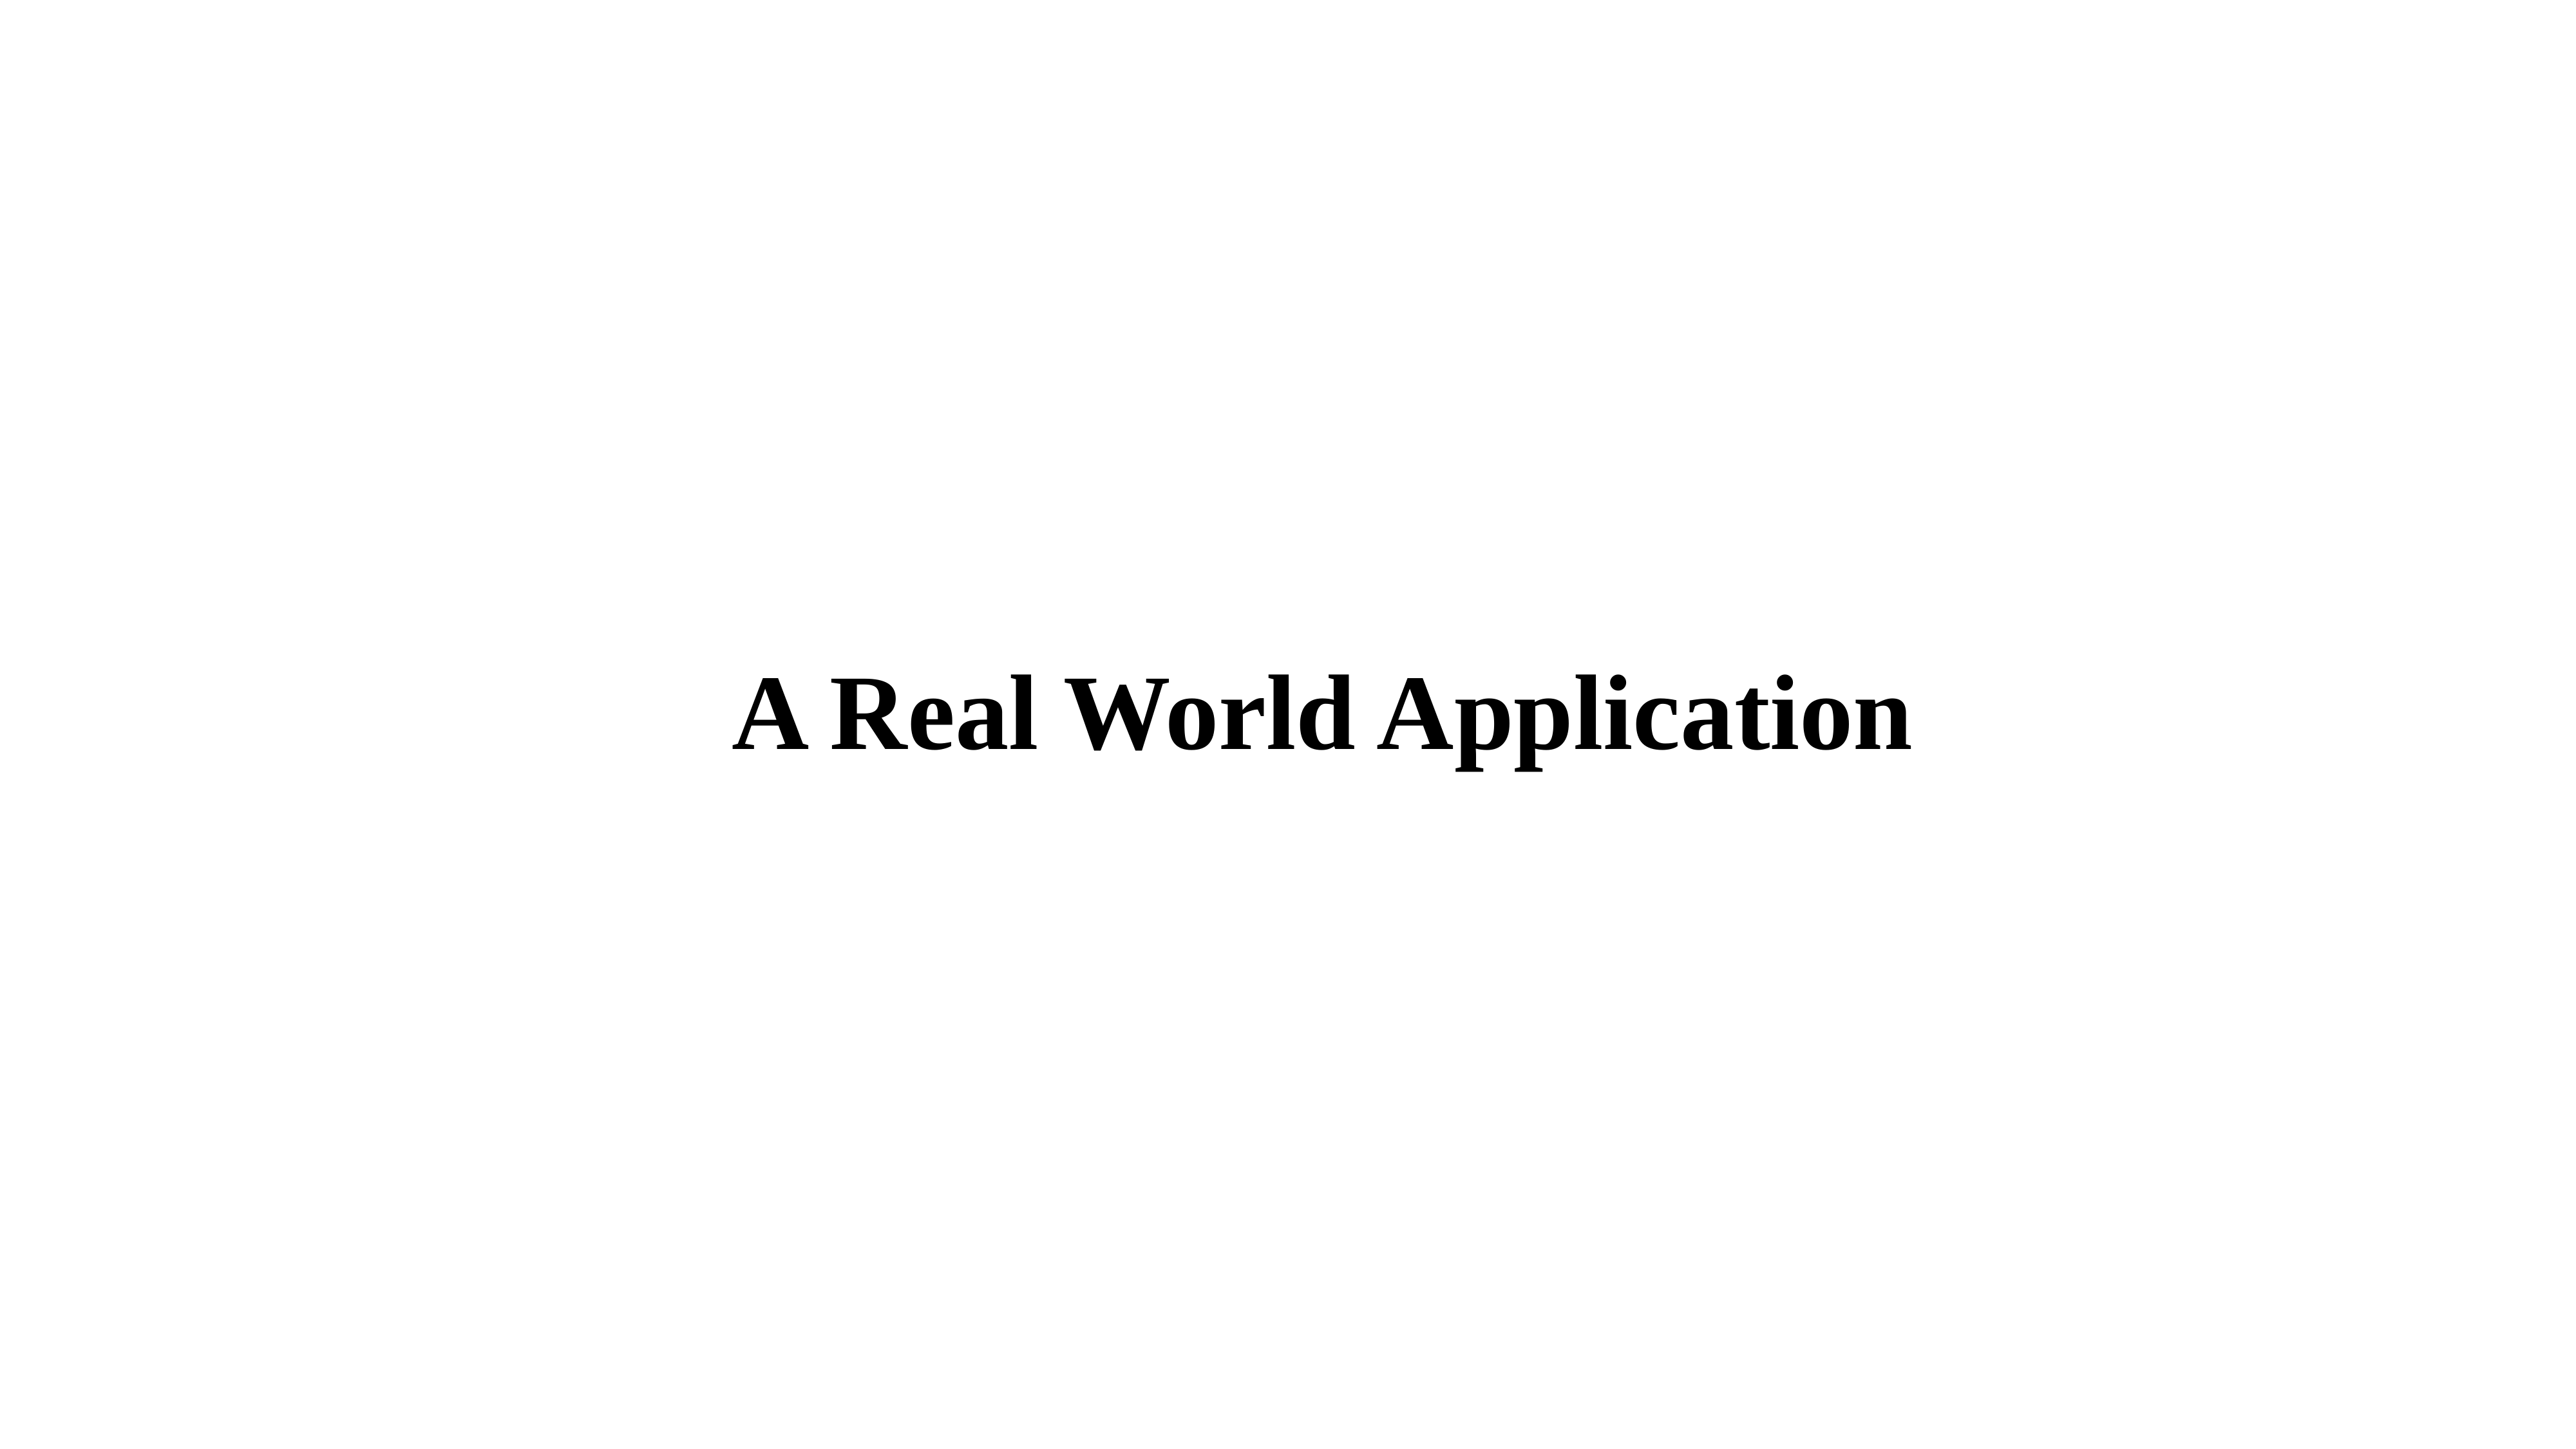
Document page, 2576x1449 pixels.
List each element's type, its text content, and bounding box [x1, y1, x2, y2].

title A Real World Application [528, 355, 2118, 1058]
